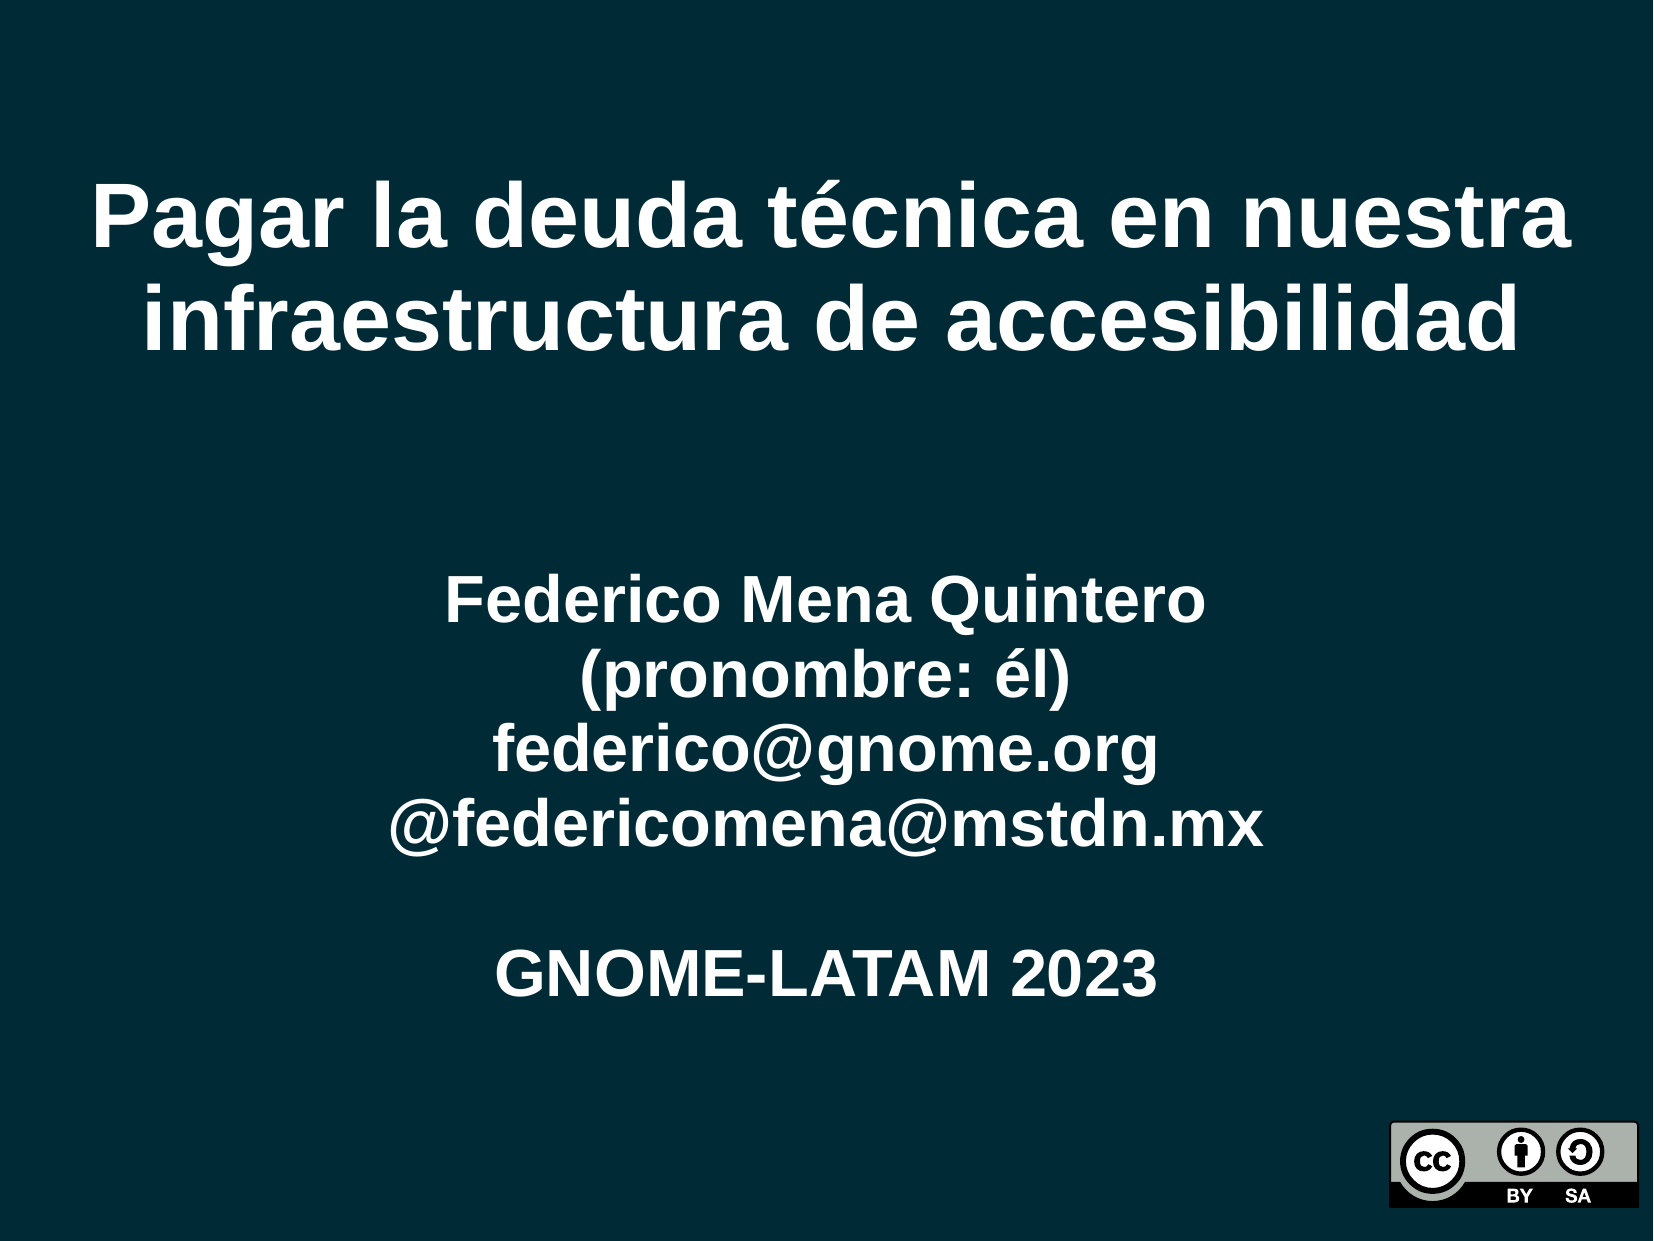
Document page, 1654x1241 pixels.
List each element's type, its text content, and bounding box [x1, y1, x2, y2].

picture [1390, 1121, 1639, 1207]
subtitle Federico Mena Quintero (pronombre: él) federico@gnome.org @federicomena@mstdn.mx GNOME-LATAM 2023 [368, 426, 1284, 1146]
title Pagar la deuda técnica en nuestra infraestructura de accesibilidad [30, 113, 1636, 421]
